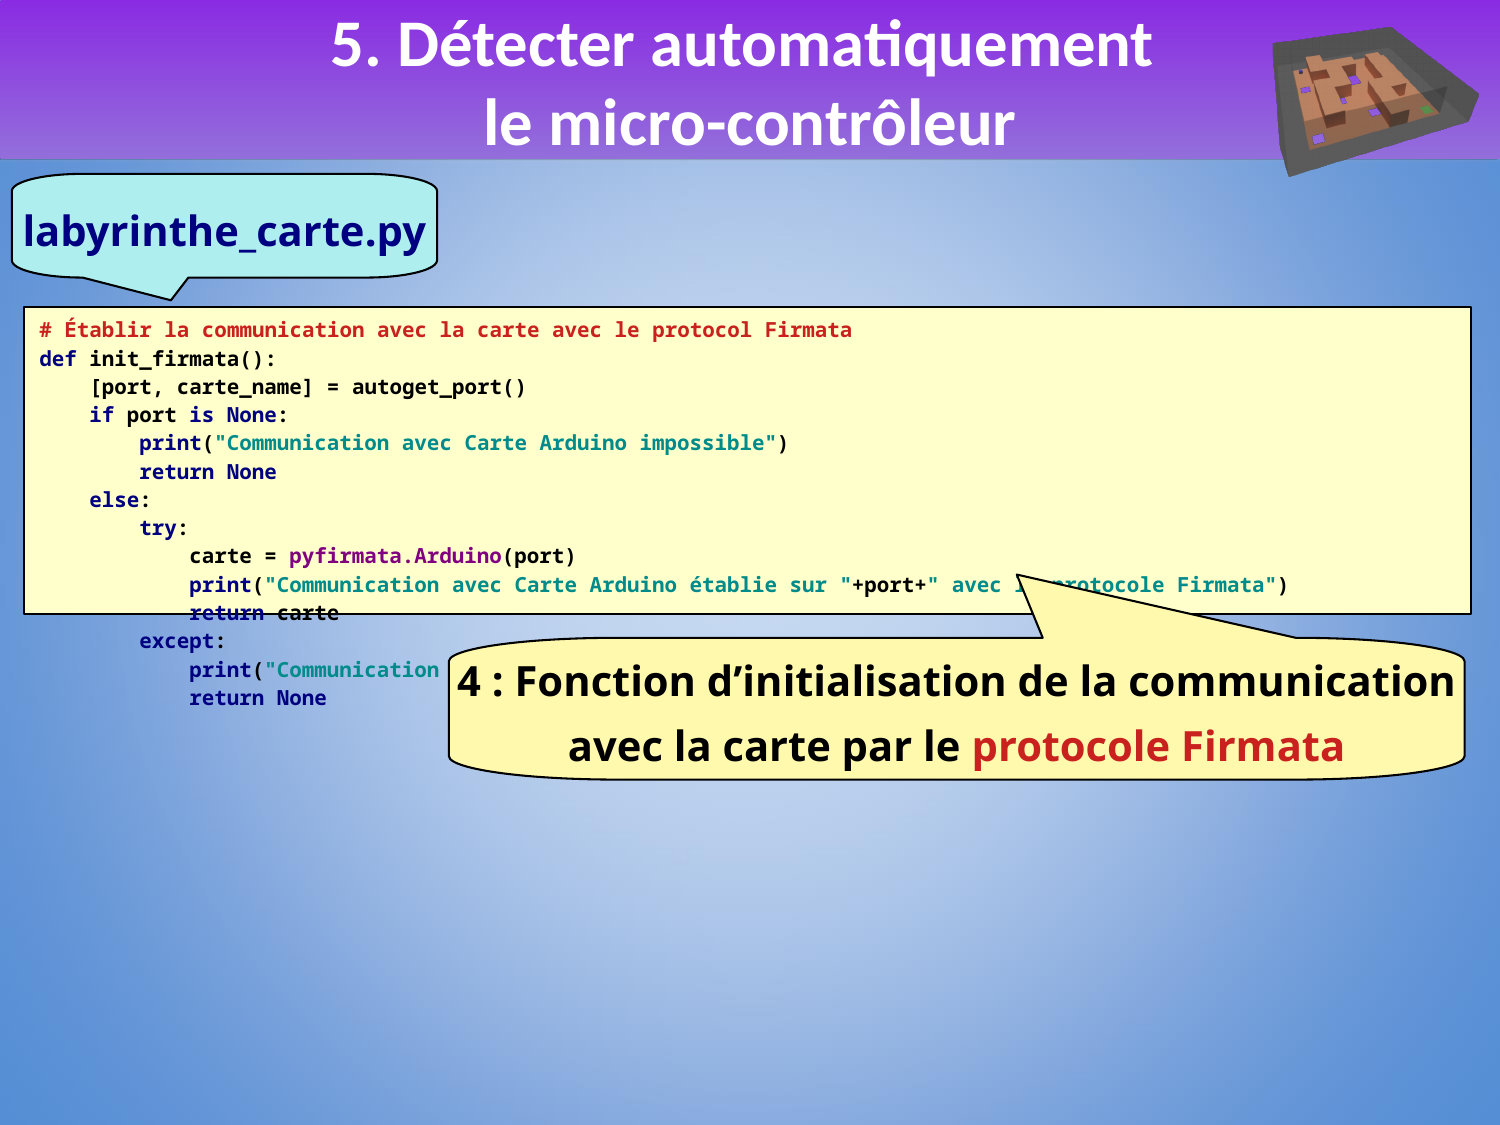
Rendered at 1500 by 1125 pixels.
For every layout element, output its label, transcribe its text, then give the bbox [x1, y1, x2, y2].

picture [0, 27, 1500, 1125]
text_box 5. Détecter automatiquement le micro-contrôleur [0, 0, 1500, 159]
text_box # Établir la communication avec la carte avec le protocol Firmata def init_firmata(): [port, carte_name] = autoget_port() if port is None: print("Communication avec Carte Arduino impossible") return None else: try: carte = pyfirmata.Arduino(port) print("Communication avec Carte Arduino établie sur "+port+" avec le protocole Firmata") return carte except: print("Communication avec Carte Arduino impossible") return None [23, 307, 1471, 615]
text_box 4 : Fonction d’initialisation de la communication avec la carte par le protocole Firmata [448, 574, 1465, 780]
text_box labyrinthe_carte.py [11, 173, 438, 301]
